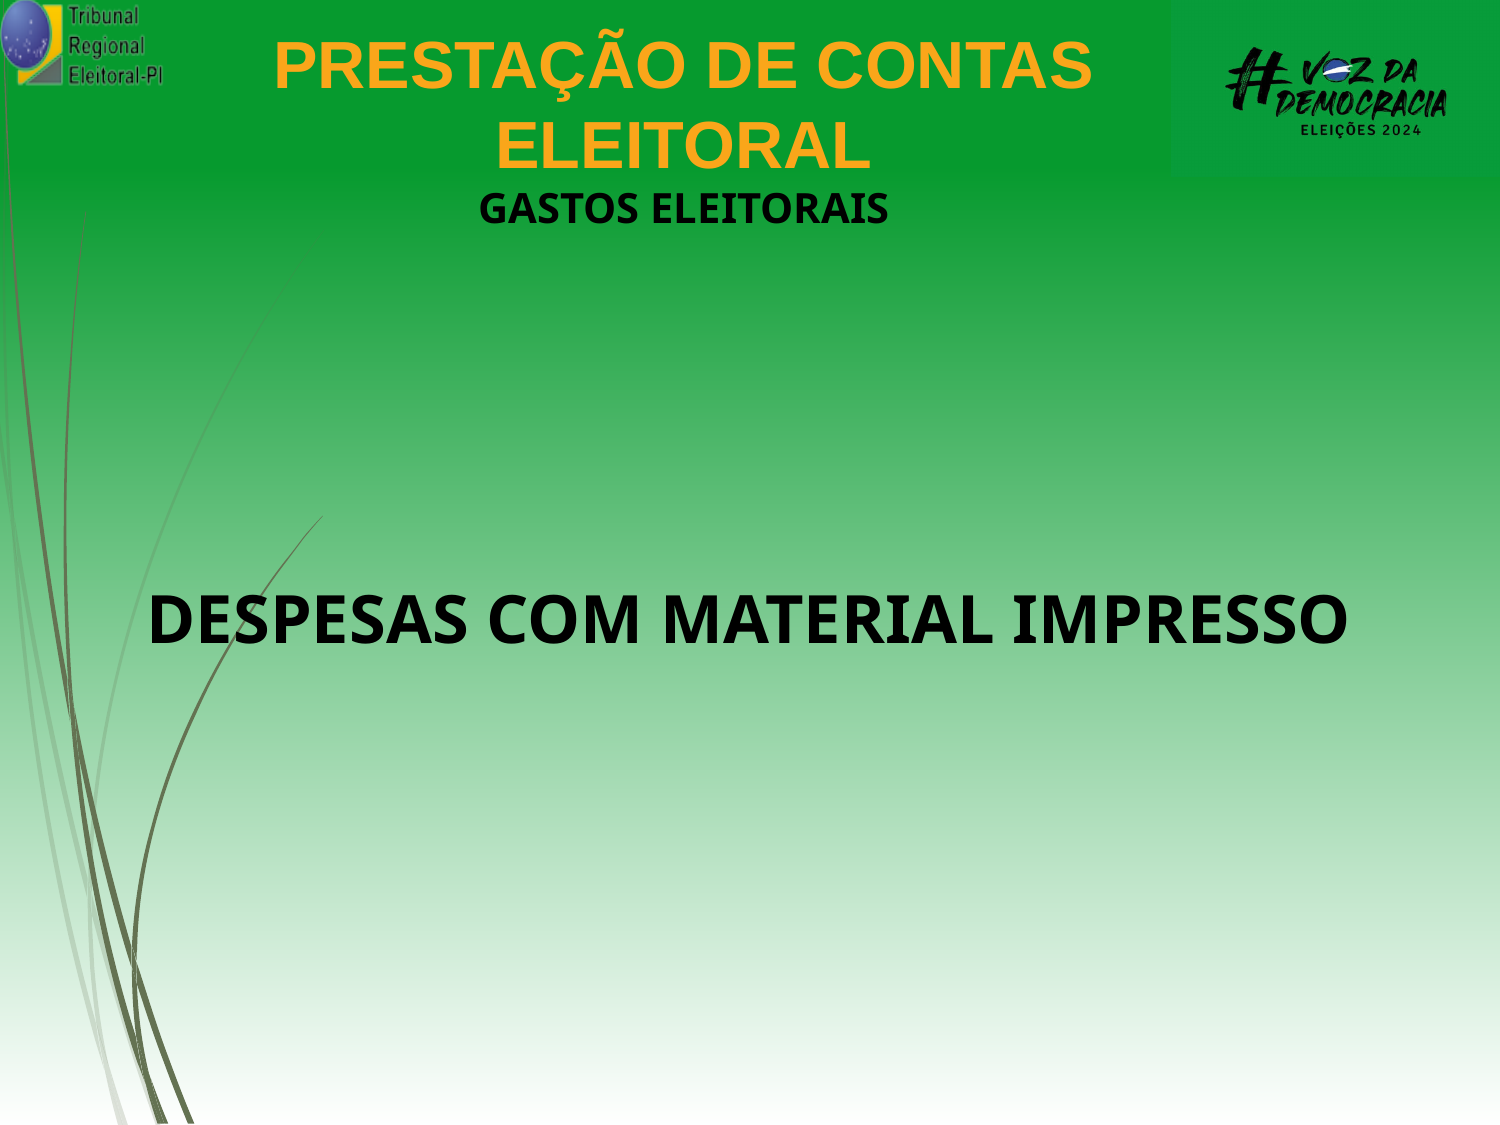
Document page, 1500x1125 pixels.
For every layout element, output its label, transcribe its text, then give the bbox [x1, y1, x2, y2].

picture [1171, 0, 1500, 177]
text_box DESPESAS COM MATERIAL IMPRESSO [0, 259, 1499, 1038]
text_box PRESTAÇÃO DE CONTAS ELEITORAL GASTOS ELEITORAIS [0, 14, 1368, 260]
picture [0, 0, 177, 94]
